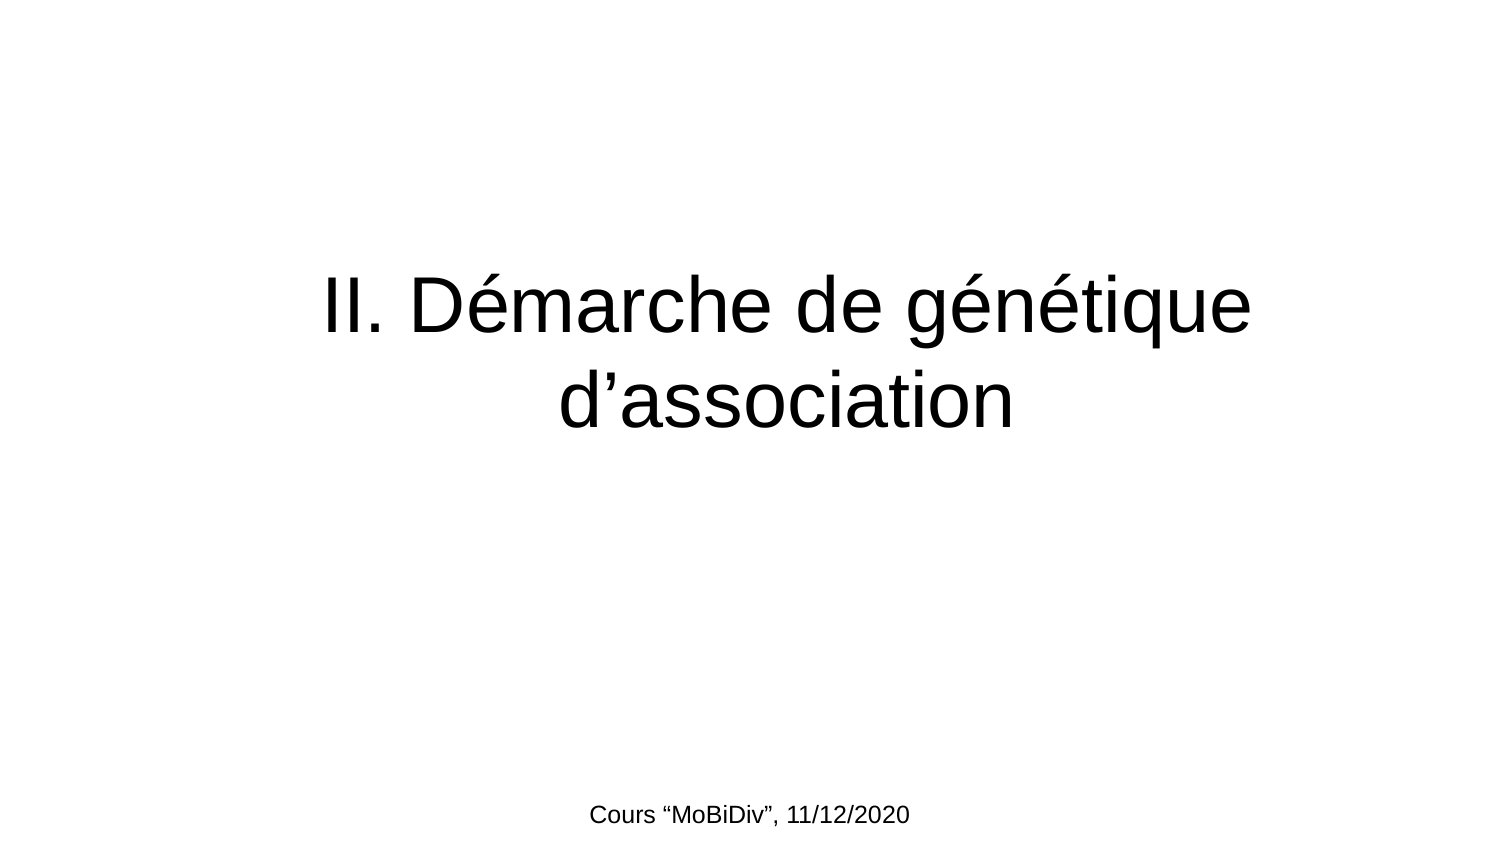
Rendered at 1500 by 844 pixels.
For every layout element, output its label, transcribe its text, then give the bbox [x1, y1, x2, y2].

title II. Démarche de génétique d’association [51, 121, 1449, 459]
